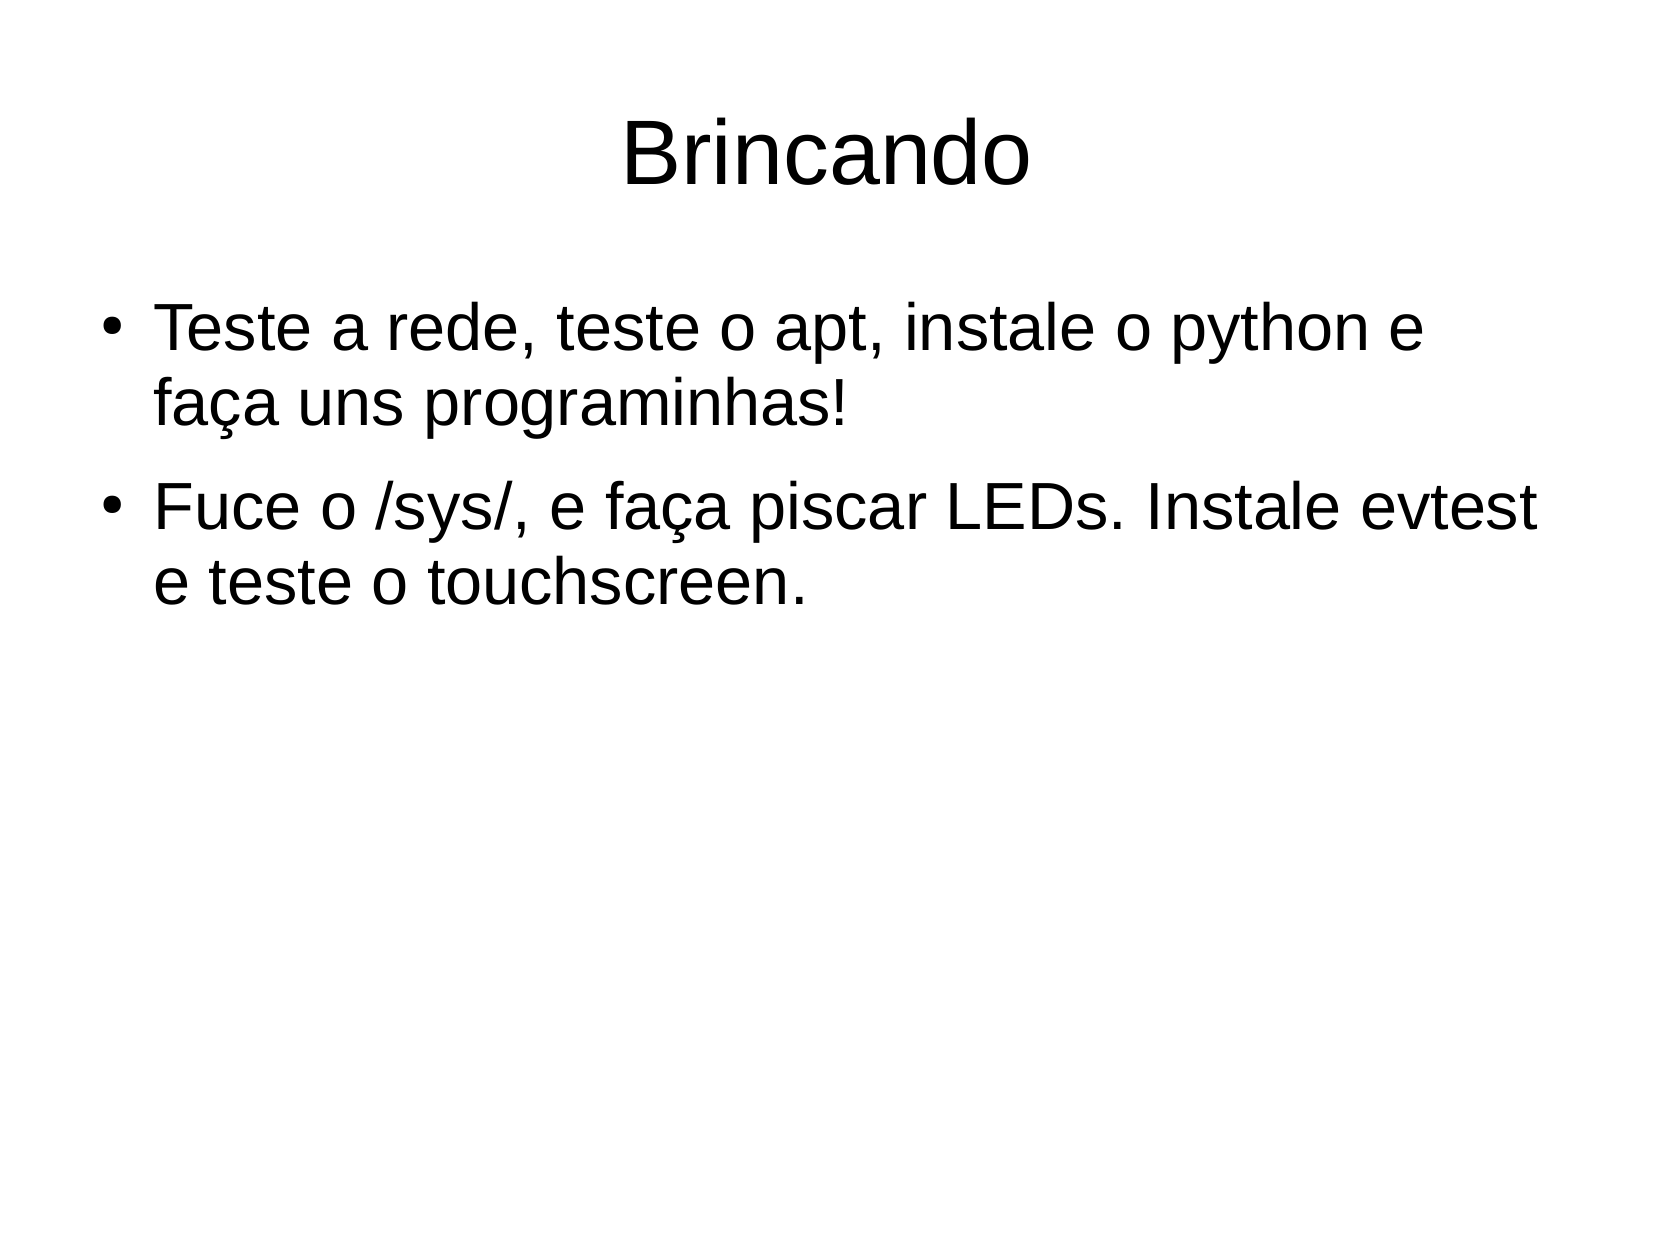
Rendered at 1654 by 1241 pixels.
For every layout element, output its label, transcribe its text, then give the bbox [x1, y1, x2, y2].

title Brincando [82, 49, 1571, 257]
list Teste a rede, teste o apt, instale o python e faça uns programinhas! Fuce o /sys/, e faça piscar LEDs. Instale evtest e teste o touchscreen. [82, 290, 1571, 1010]
